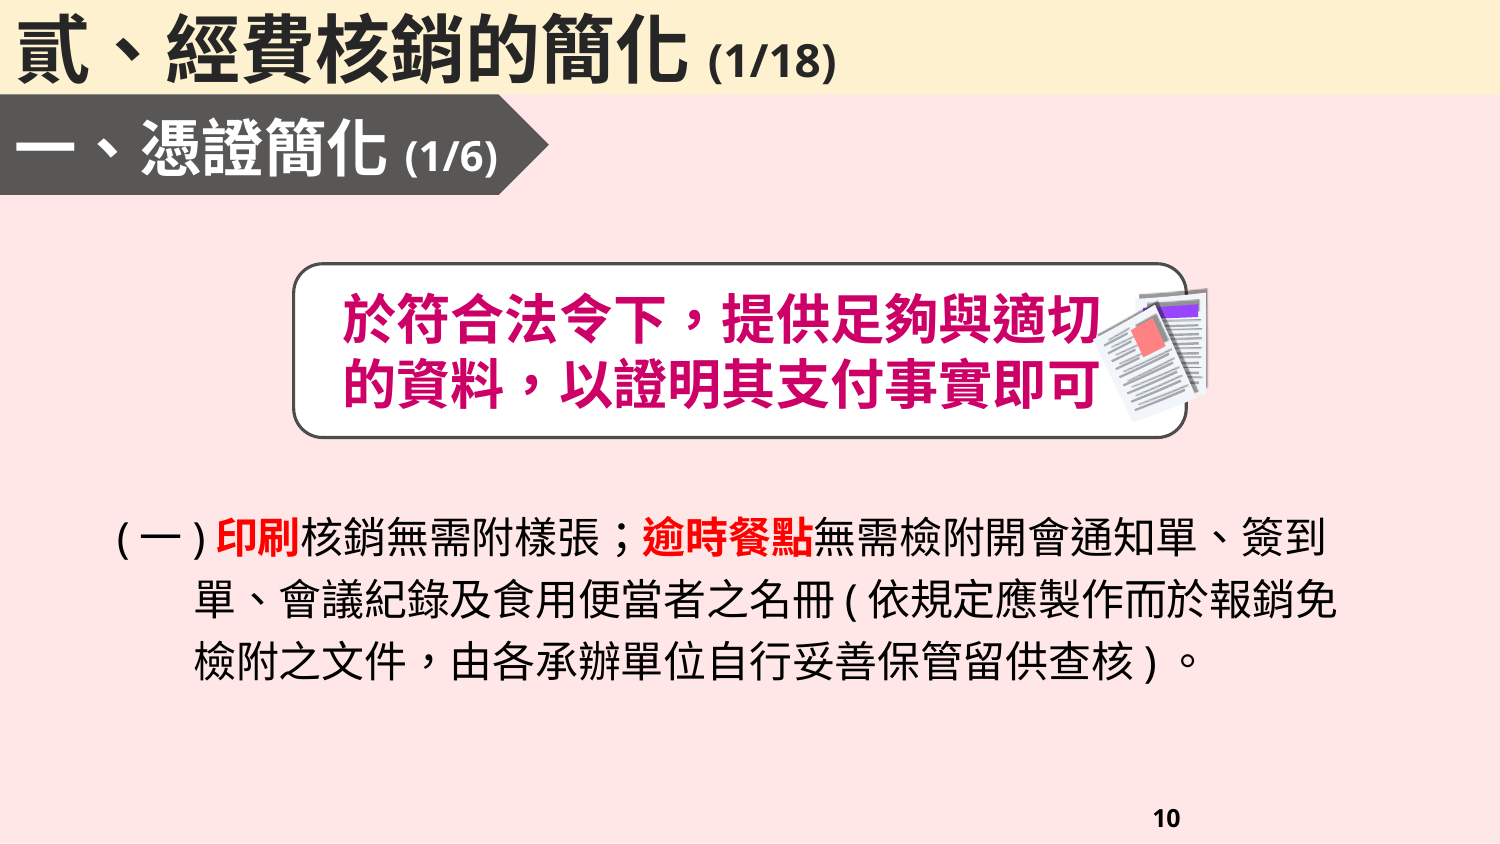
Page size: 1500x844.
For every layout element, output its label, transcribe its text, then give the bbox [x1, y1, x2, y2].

text_box 9 [1137, 671, 1498, 844]
text_box 貳、經費核銷的簡化(1/18) [0, 0, 1500, 95]
list (一)印刷核銷無需附樣張；逾時餐點無需檢附開會通知單、簽到 單、會議紀錄及食用便當者之名冊(依規定應製作而於報銷免 檢附之文件，由各承辦單位自行妥善保管留供查核)。 [101, 493, 1369, 704]
text_box 於符合法令下，提供足夠與適切 的資料，以證明其支付事實即可 [293, 263, 1187, 438]
text_box [0, 94, 1500, 844]
text_box 一、憑證簡化(1/6) [0, 97, 529, 195]
